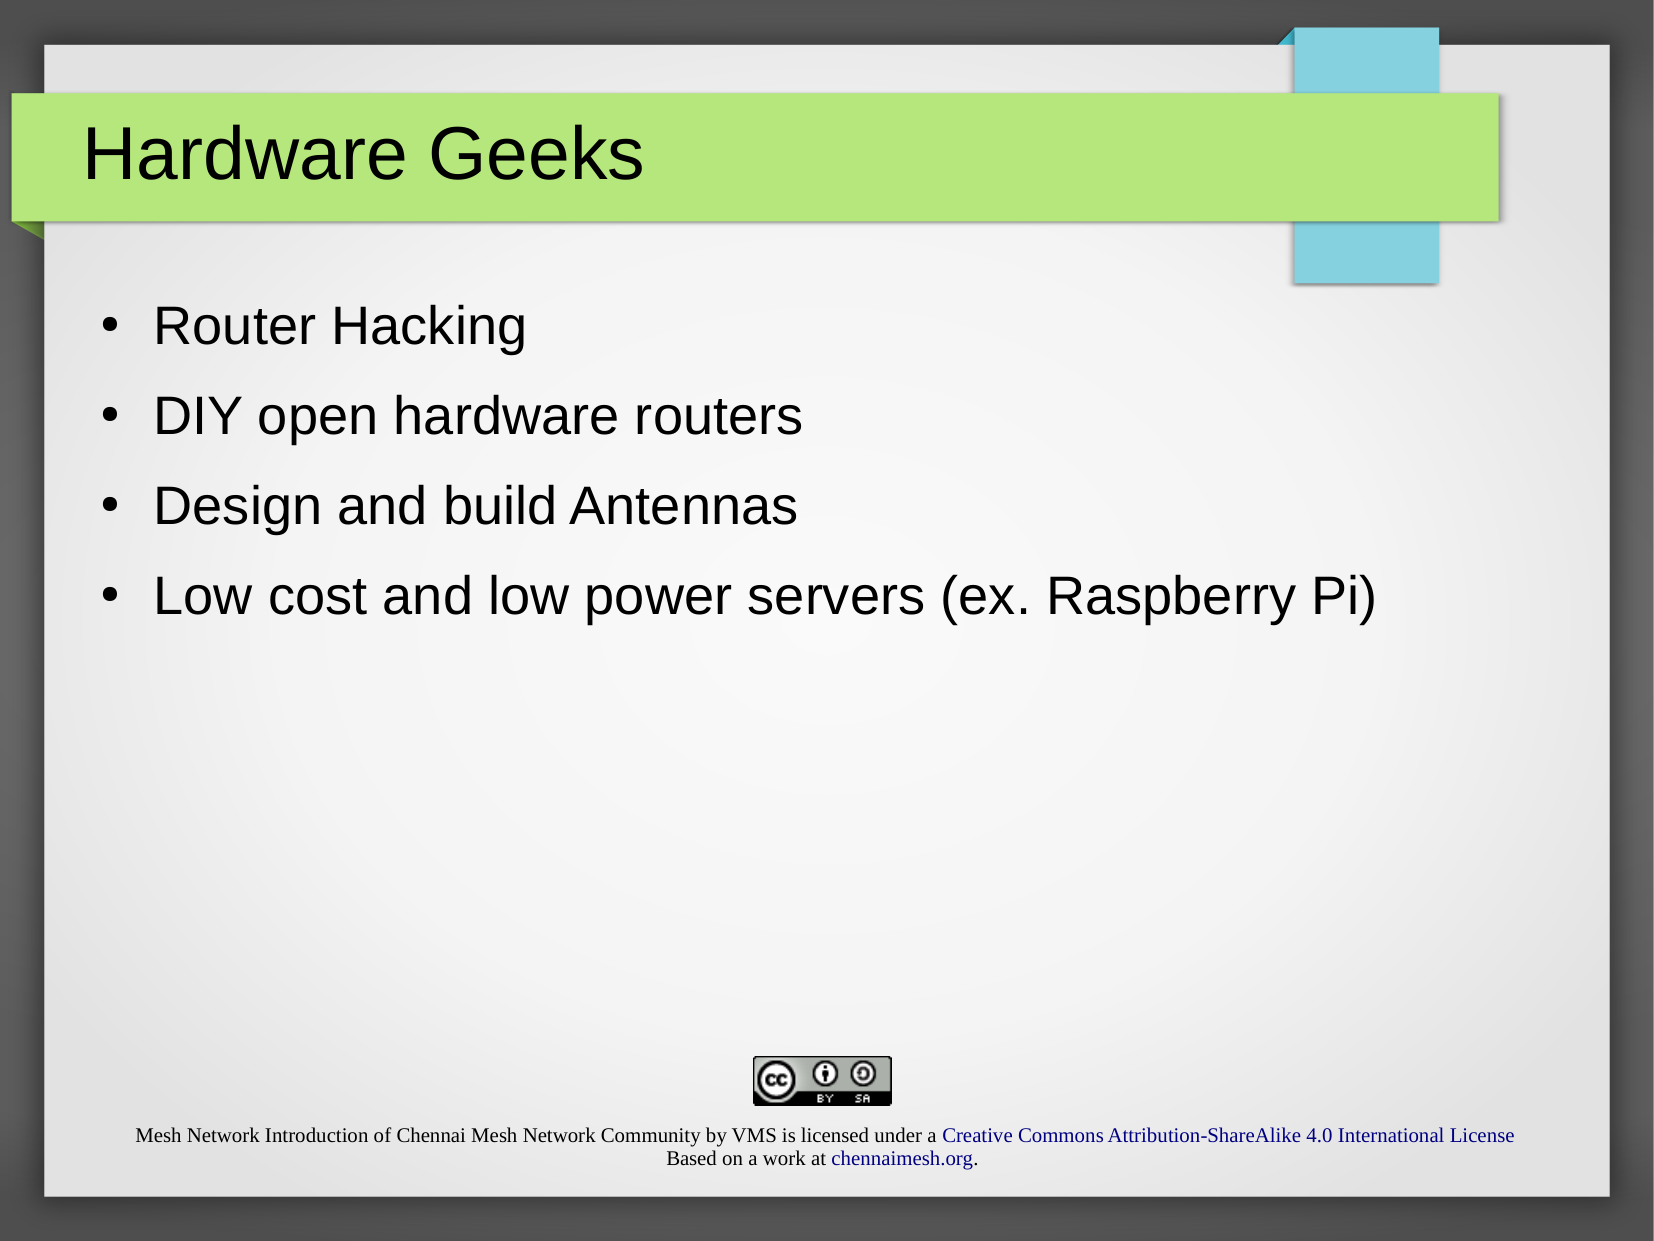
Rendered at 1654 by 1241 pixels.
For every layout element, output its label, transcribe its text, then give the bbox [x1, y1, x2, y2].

list Router Hacking DIY open hardware routers Design and build Antennas Low cost and low power servers (ex. Raspberry Pi) [82, 295, 1571, 1015]
picture [0, 0, 1654, 1241]
title Hardware Geeks [82, 94, 1264, 213]
